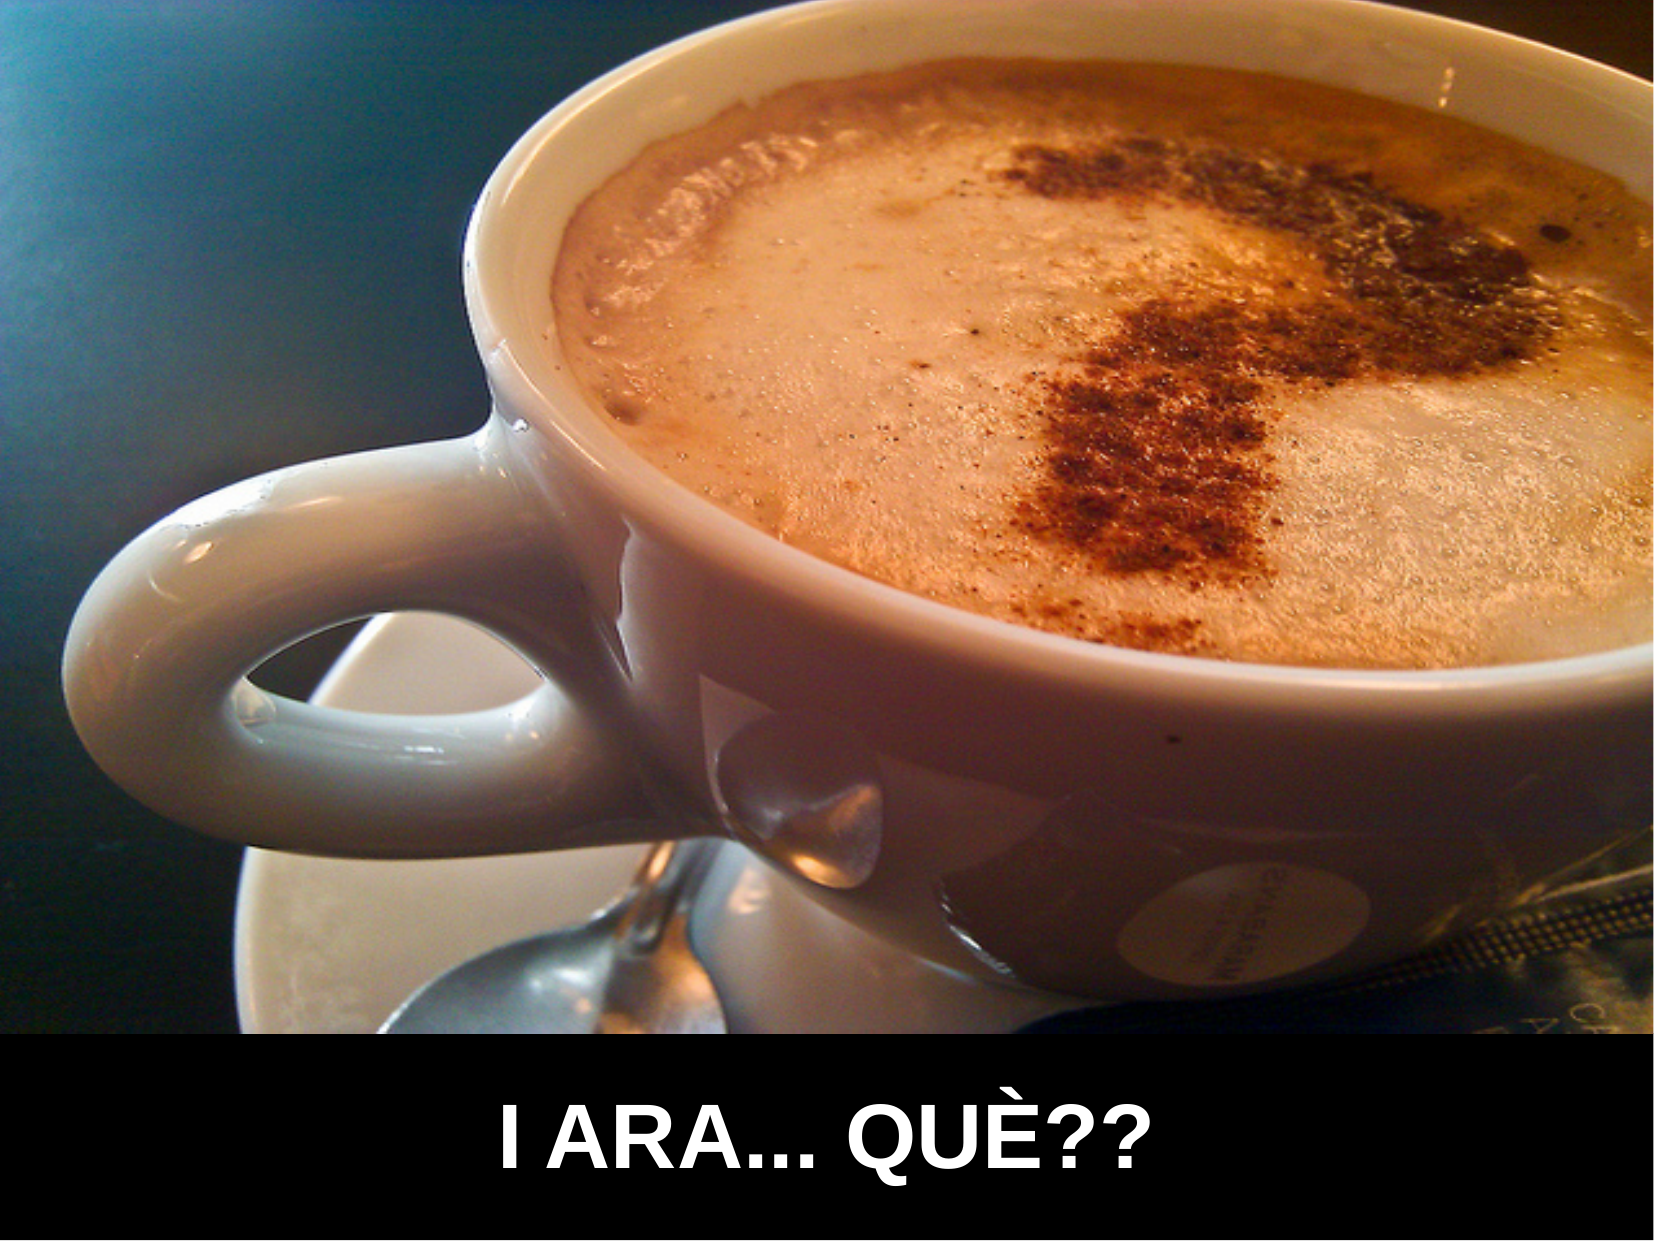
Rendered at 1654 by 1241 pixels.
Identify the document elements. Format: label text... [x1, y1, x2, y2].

picture [0, 0, 1654, 1034]
title I ARA... QUÈ?? [0, 1034, 1654, 1241]
